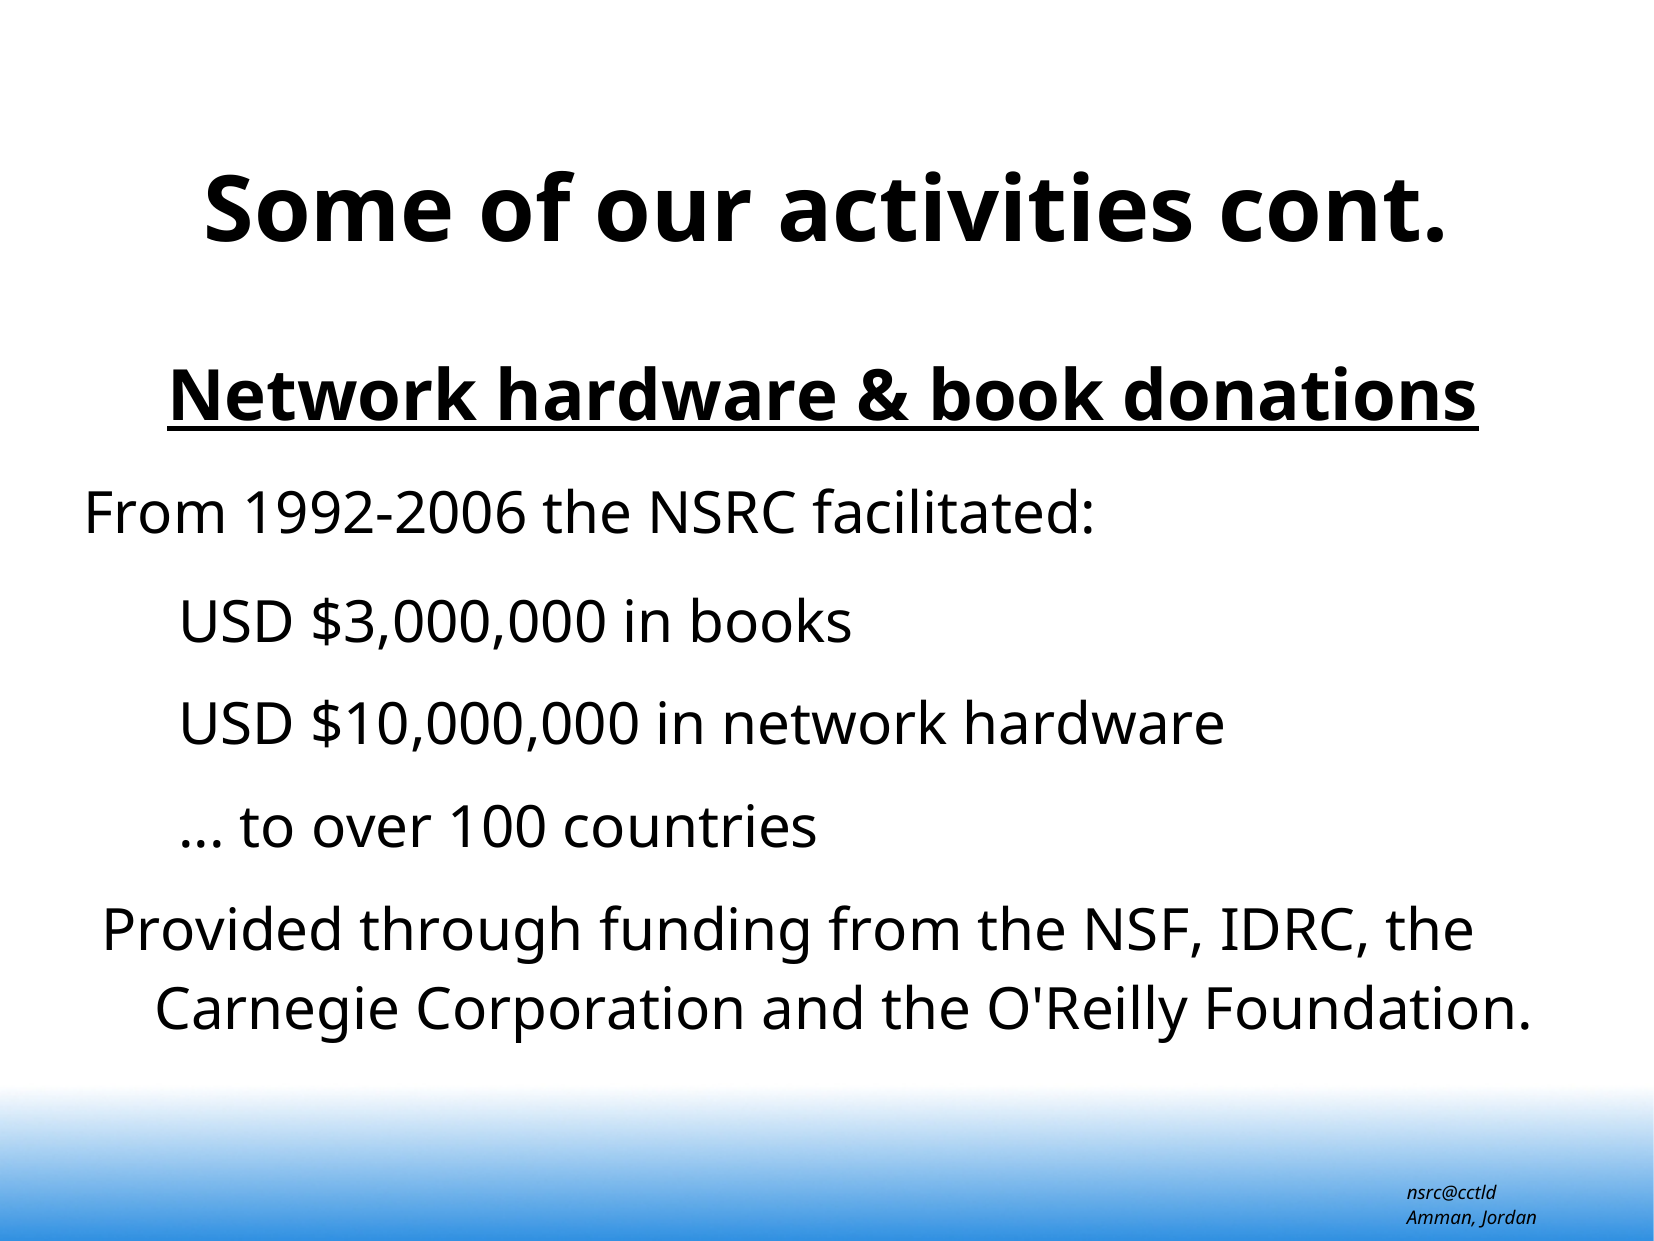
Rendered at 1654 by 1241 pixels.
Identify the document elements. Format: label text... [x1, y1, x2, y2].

title Some of our activities cont. [101, 102, 1552, 310]
picture [0, 1083, 1654, 1241]
list Network hardware & book donations From 1992-2006 the NSRC facilitated: USD $3,000,000 in books USD $10,000,000 in network hardware ... to over 100 countries Provided through funding from the NSF, IDRC, the Carnegie Corporation and the O'Reilly Foundation. [83, 344, 1563, 1127]
